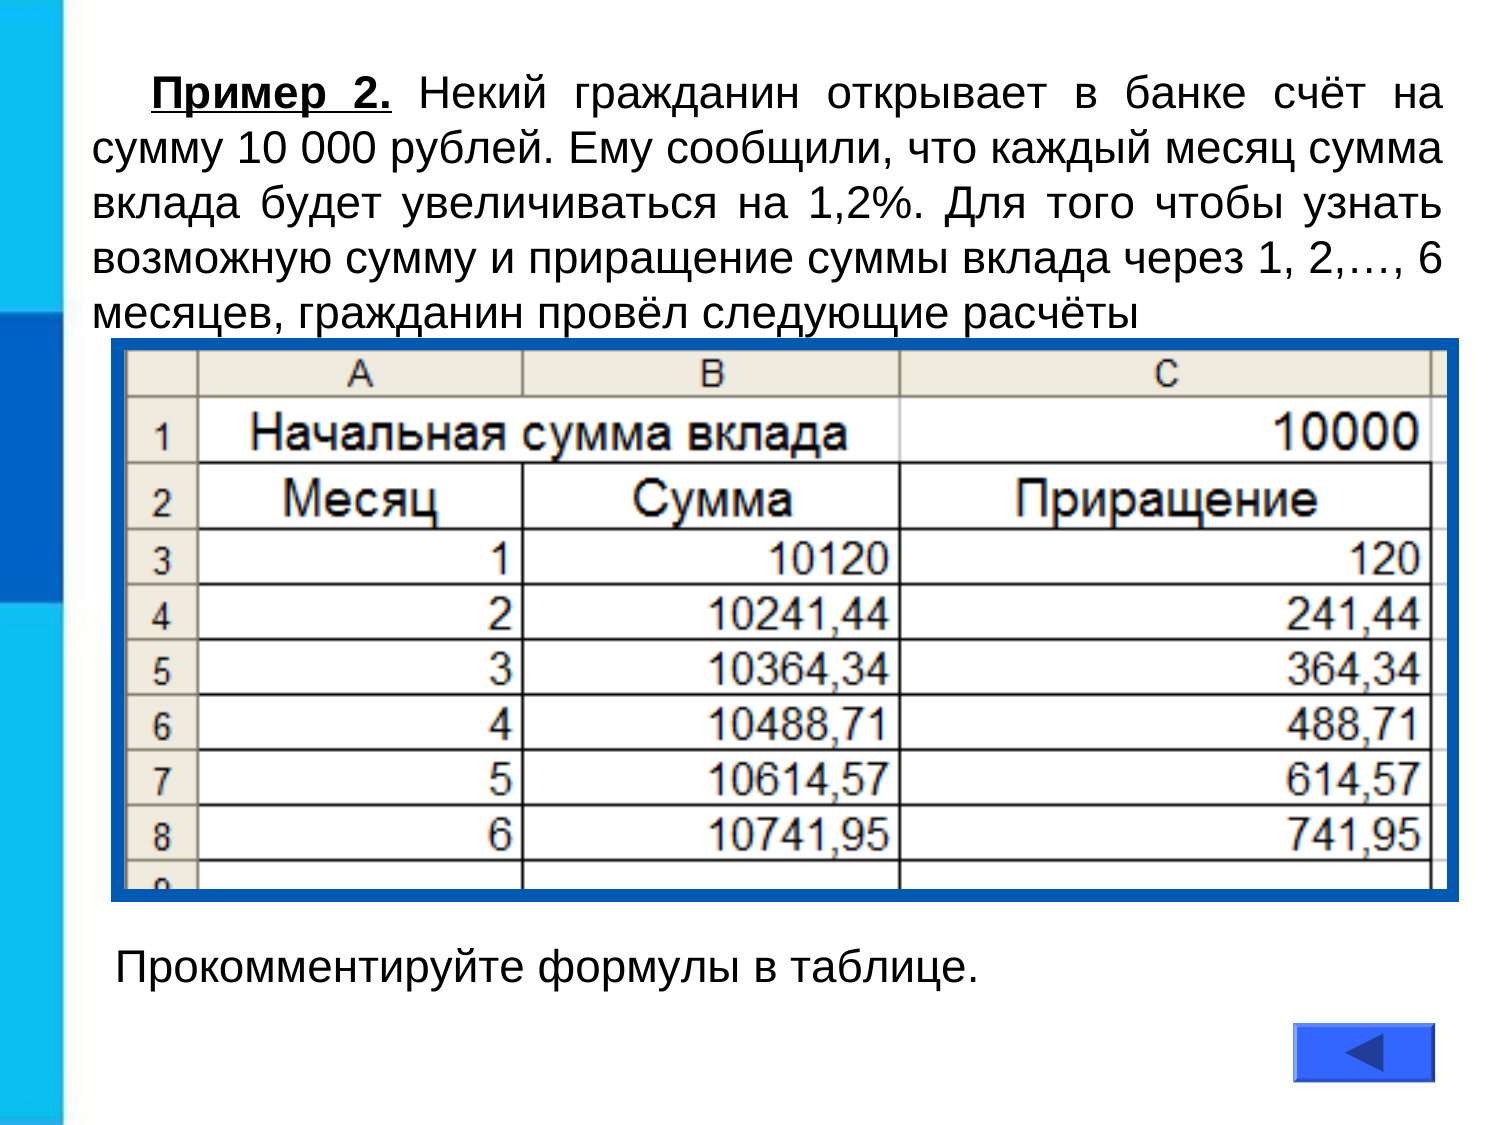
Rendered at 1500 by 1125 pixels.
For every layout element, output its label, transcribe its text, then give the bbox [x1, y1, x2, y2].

text_box Прокомментируйте формулы в таблице. [100, 928, 1424, 1000]
picture [0, 0, 1500, 1125]
text_box Пример 2. Некий гражданин открывает в банке счёт на сумму 10 000 рублей. Ему сообщили, что каждый месяц сумма вклада будет увеличиваться на 1,2%. Для того чтобы узнать возможную сумму и приращение суммы вклада через 1, 2,…, 6 месяцев, гражданин провёл следующие расчёты [76, 54, 1459, 346]
text_box [1294, 1023, 1436, 1083]
